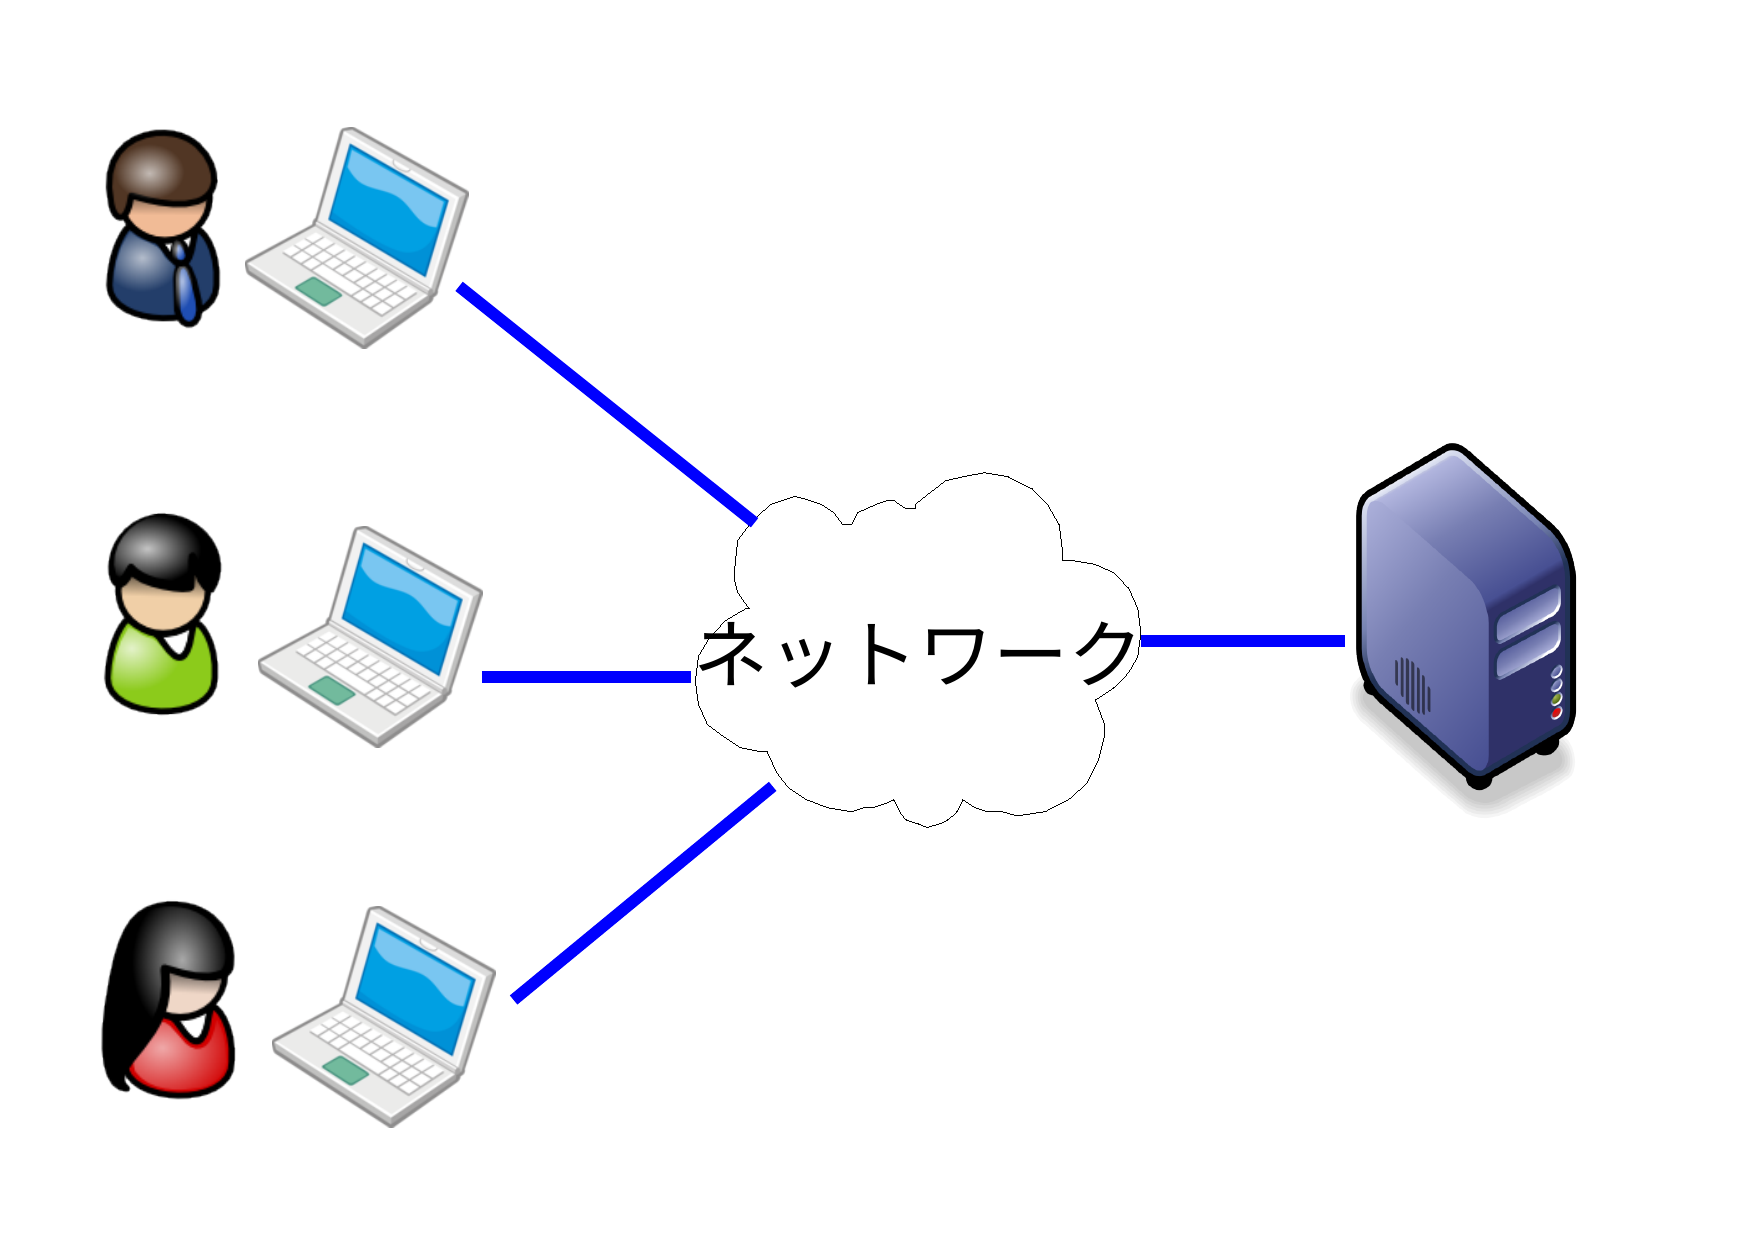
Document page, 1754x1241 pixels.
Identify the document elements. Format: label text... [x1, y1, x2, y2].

text_box ネットワーク [695, 472, 1141, 828]
picture [1337, 429, 1602, 864]
picture [59, 509, 483, 748]
picture [68, 895, 496, 1128]
picture [59, 123, 469, 349]
